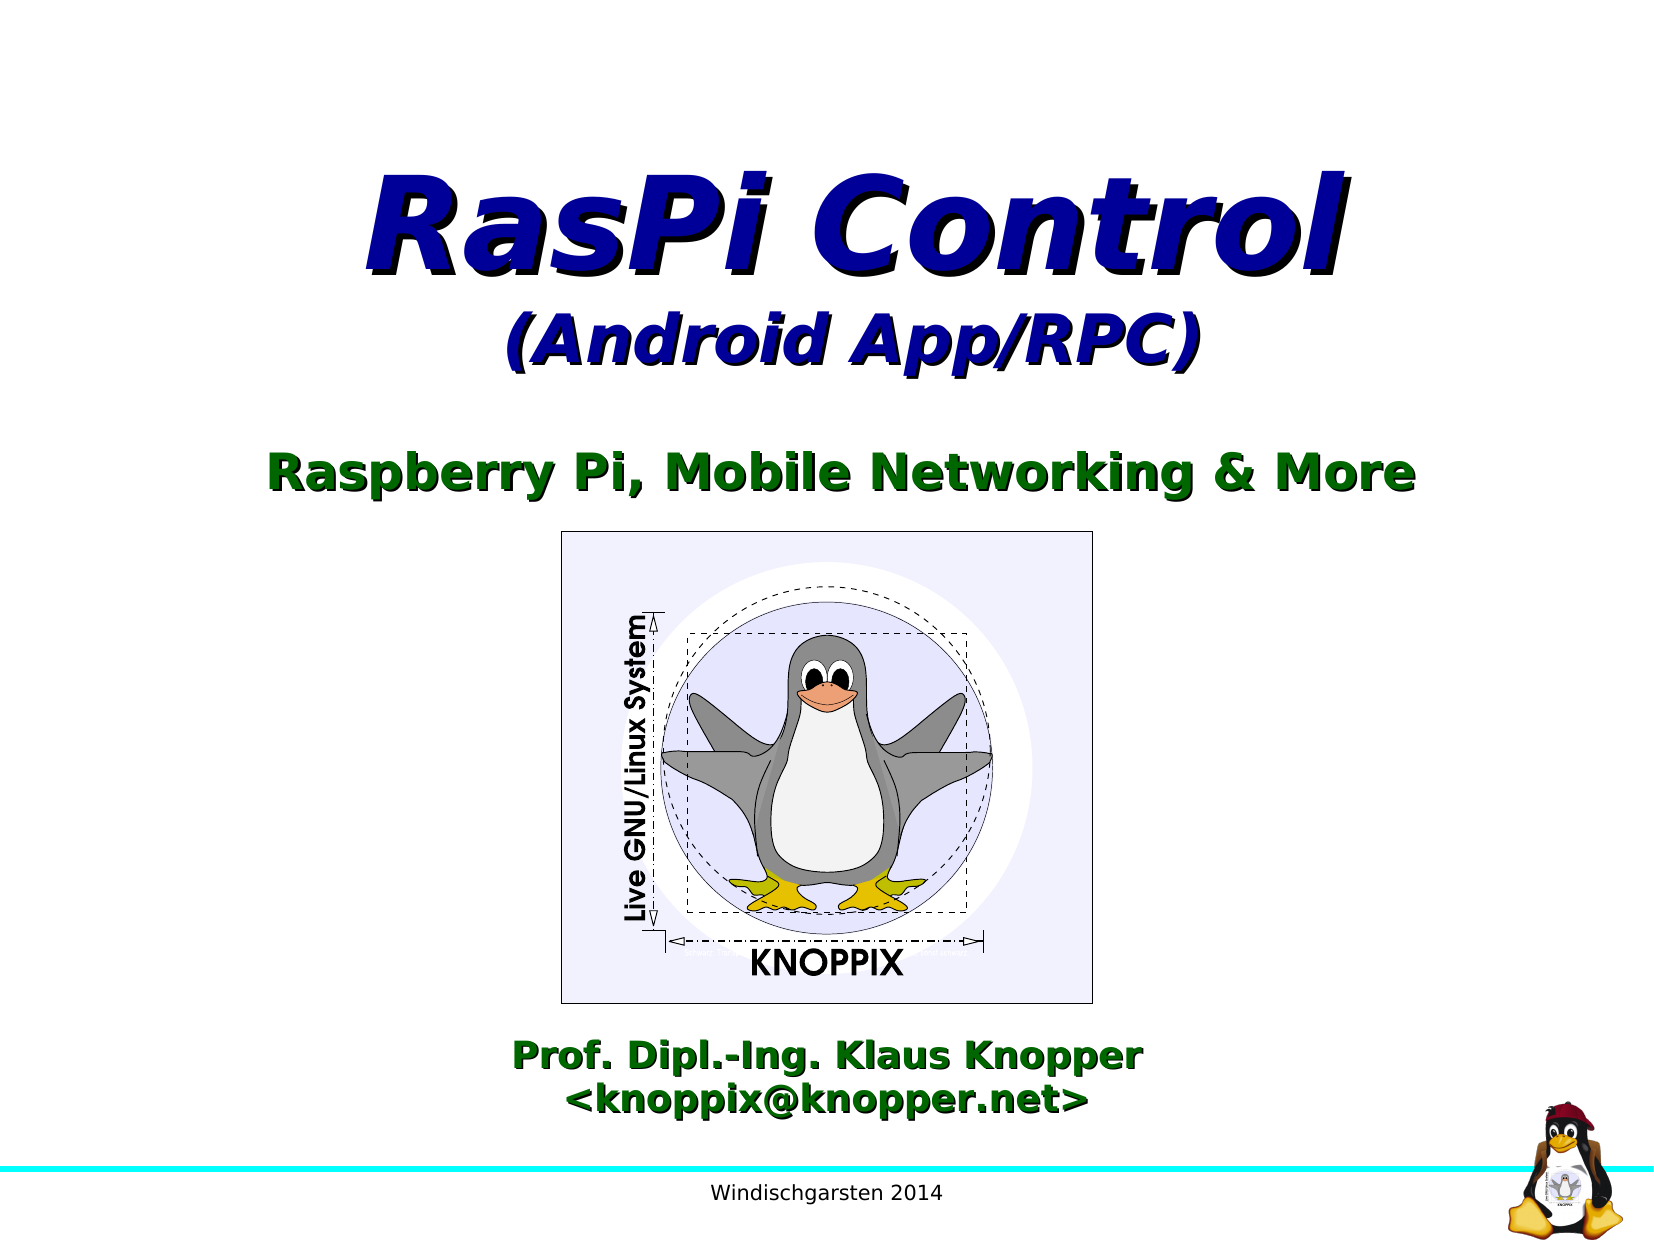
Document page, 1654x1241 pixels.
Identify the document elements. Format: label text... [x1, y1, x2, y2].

picture [620, 561, 1034, 977]
title RasPi Control (Android App/RPC) [147, 113, 1561, 415]
text_box Raspberry Pi, Mobile Networking & More [206, 442, 1477, 502]
text_box Prof. Dipl.-Ing. Klaus Knopper <knoppix@knopper.net> [265, 1033, 1388, 1121]
text_box [561, 531, 1093, 1004]
picture [1505, 1100, 1625, 1241]
